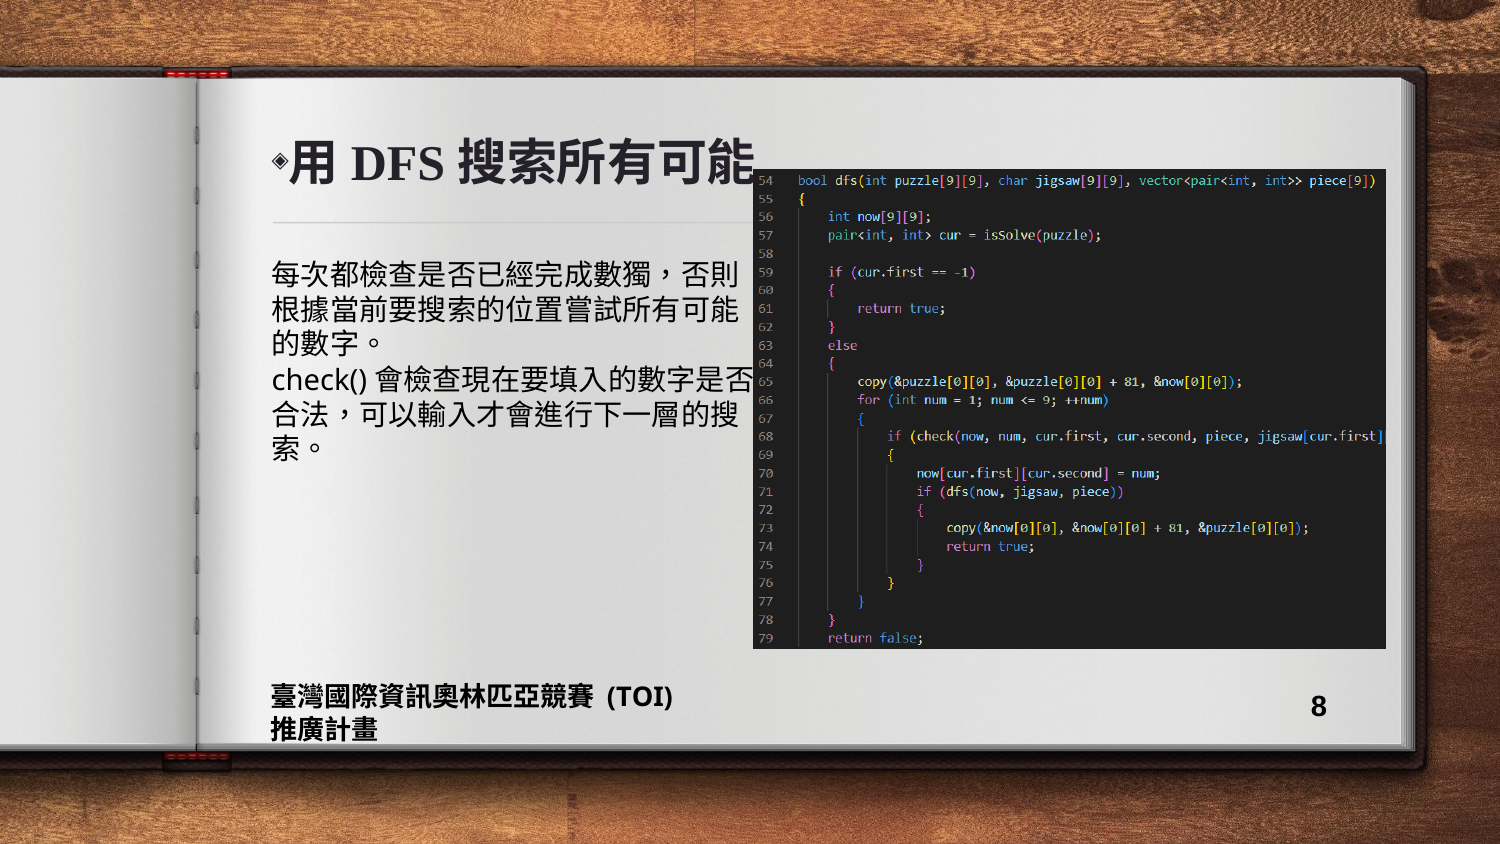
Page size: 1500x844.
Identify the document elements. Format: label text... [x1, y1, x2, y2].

text_box 每次都檢查是否已經完成數獨，否則 根據當前要搜索的位置嘗試所有可能 的數字。 check()會檢查現在要填入的數字是否 合法，可以輸入才會進行下一層的搜 索。 [256, 248, 753, 476]
text_box 用DFS搜索所有可能 [256, 115, 1198, 205]
text_box 8 [1295, 672, 1386, 737]
picture [753, 169, 1386, 649]
